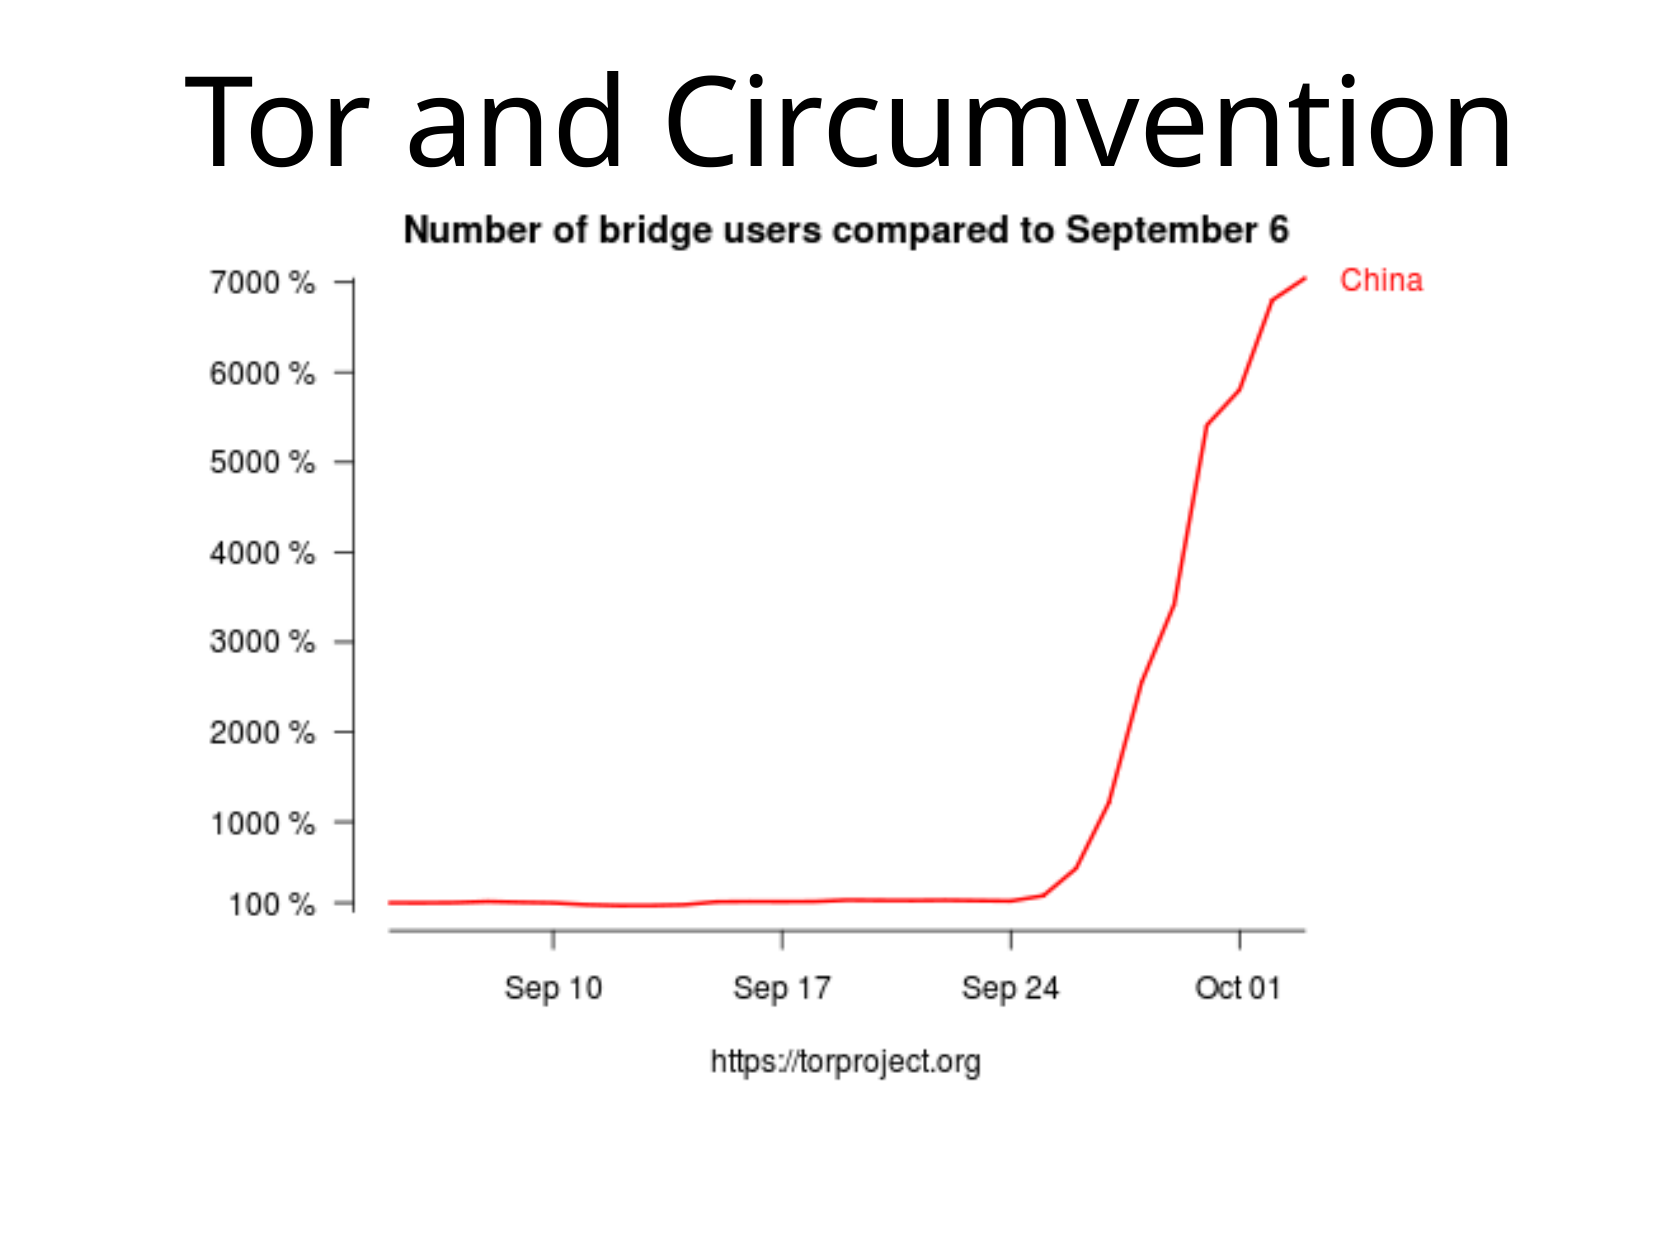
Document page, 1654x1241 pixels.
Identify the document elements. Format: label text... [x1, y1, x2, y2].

text_box Tor and Circumvention [169, 25, 1491, 184]
picture [193, 203, 1463, 1088]
